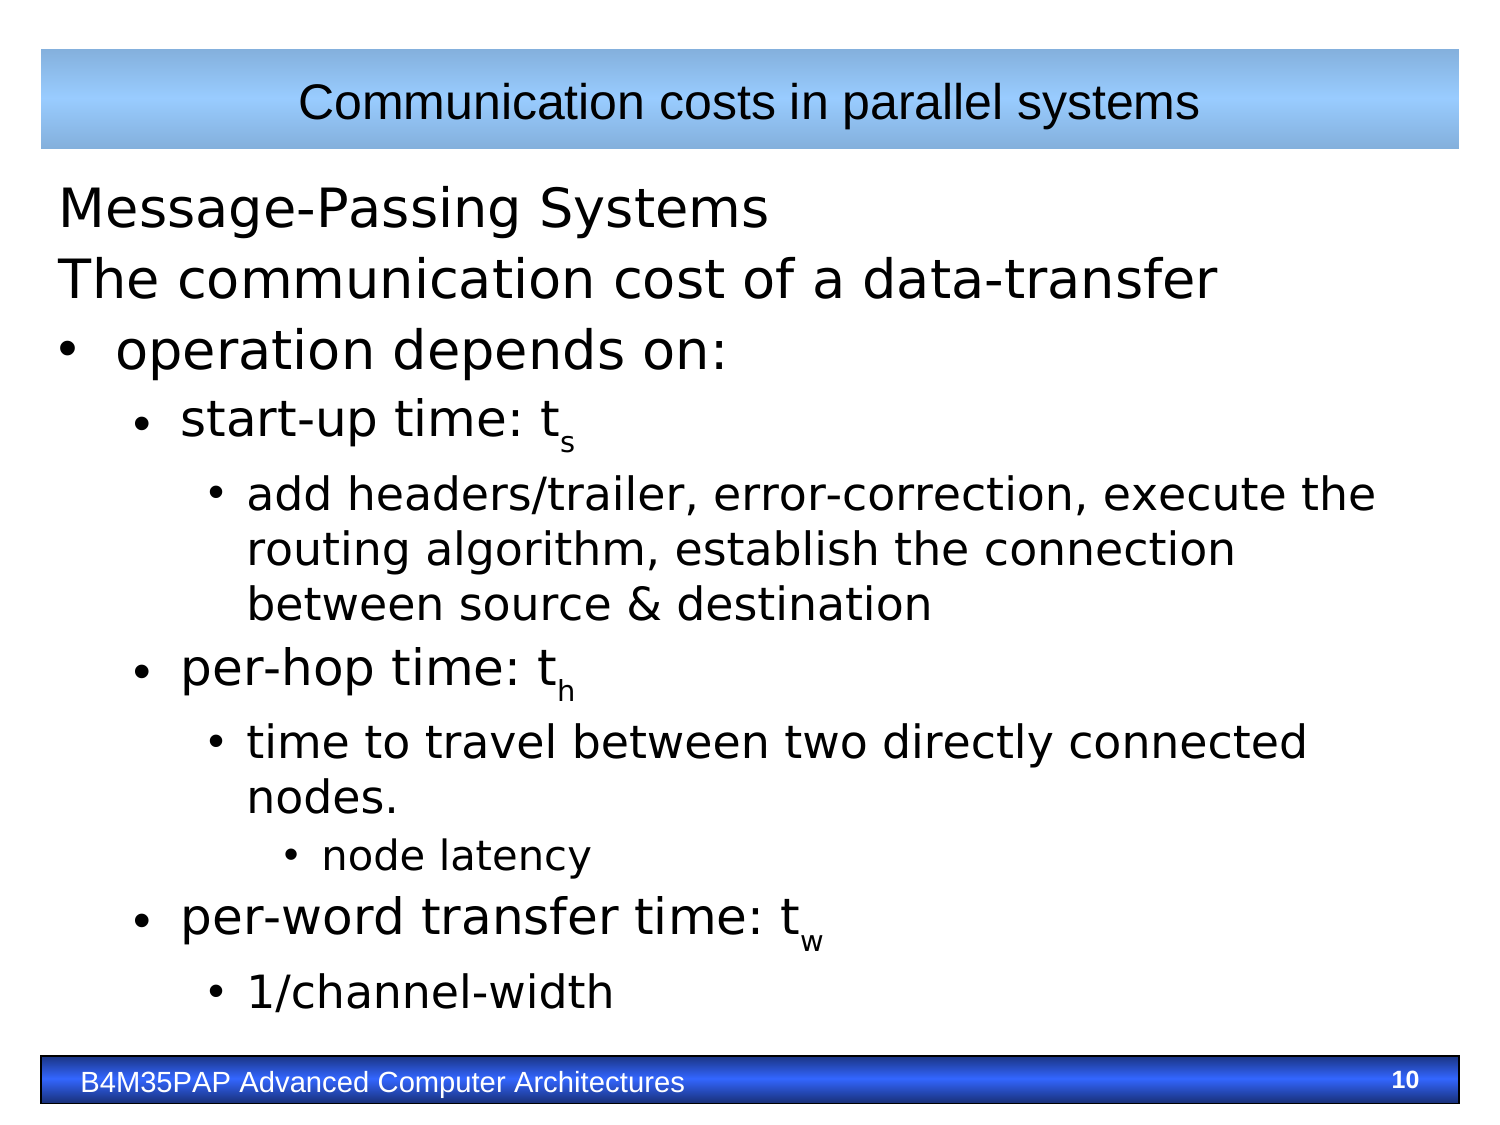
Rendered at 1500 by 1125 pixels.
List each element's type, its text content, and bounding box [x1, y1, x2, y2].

list Message-Passing Systems The communication cost of a data-transfer operation depends on: start-up time: ts add headers/trailer, error-correction, execute the routing algorithm, establish the connection between source & destination per-hop time: th time to travel between two directly connected nodes. node latency per-word transfer time: tw 1/channel-width [44, 166, 1458, 1045]
title Communication costs in parallel systems [41, 49, 1459, 149]
